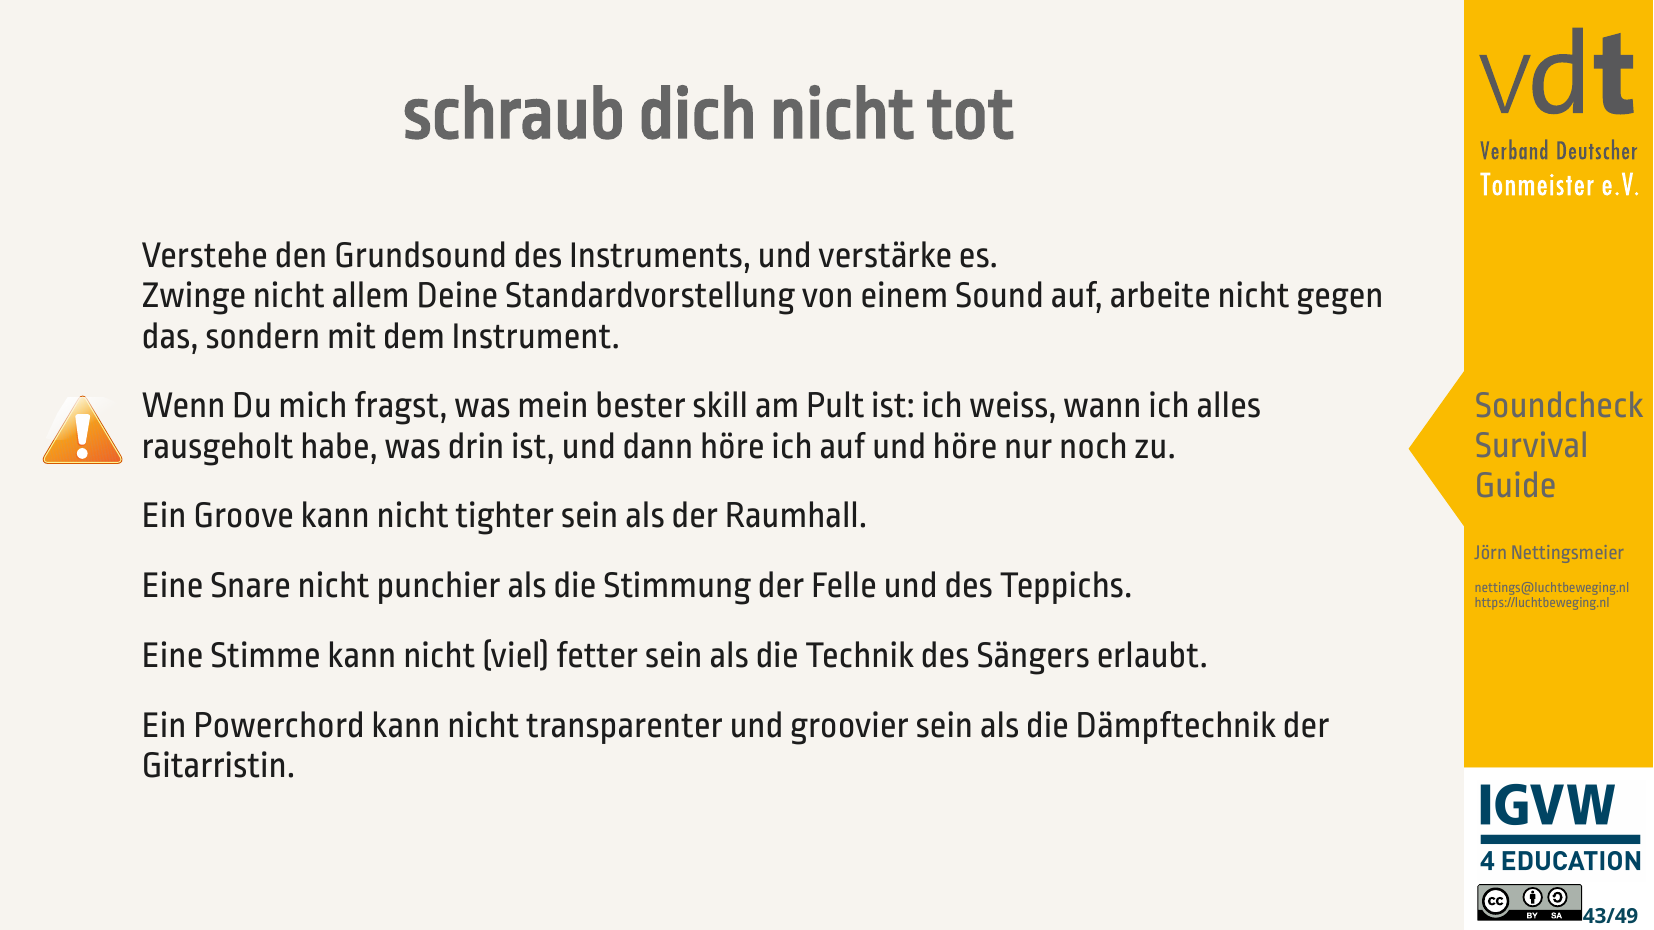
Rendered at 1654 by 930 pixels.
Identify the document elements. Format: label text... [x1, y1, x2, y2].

title schraub dich nicht tot [82, 37, 1335, 193]
picture [29, 379, 136, 487]
list Verstehe den Grundsound des Instruments, und verstärke es. Zwinge nicht allem Deine Standardvorstellung von einem Sound auf, arbeite nicht gegen das, sondern mit dem Instrument. Wenn Du mich fragst, was mein bester skill am Pult ist: ich weiss, wann ich alles rausgeholt habe, was drin ist, und dann höre ich auf und höre nur noch zu. Ein Groove kann nicht tighter sein als der Raumhall. Eine Snare nicht punchier als die Stimmung der Felle und des Teppichs. Eine Stimme kann nicht (viel) fetter sein als die Technik des Sängers erlaubt. Ein Powerchord kann nicht transparenter und groovier sein als die Dämpftechnik der Gitarristin. [141, 236, 1394, 905]
picture [1477, 780, 1646, 882]
